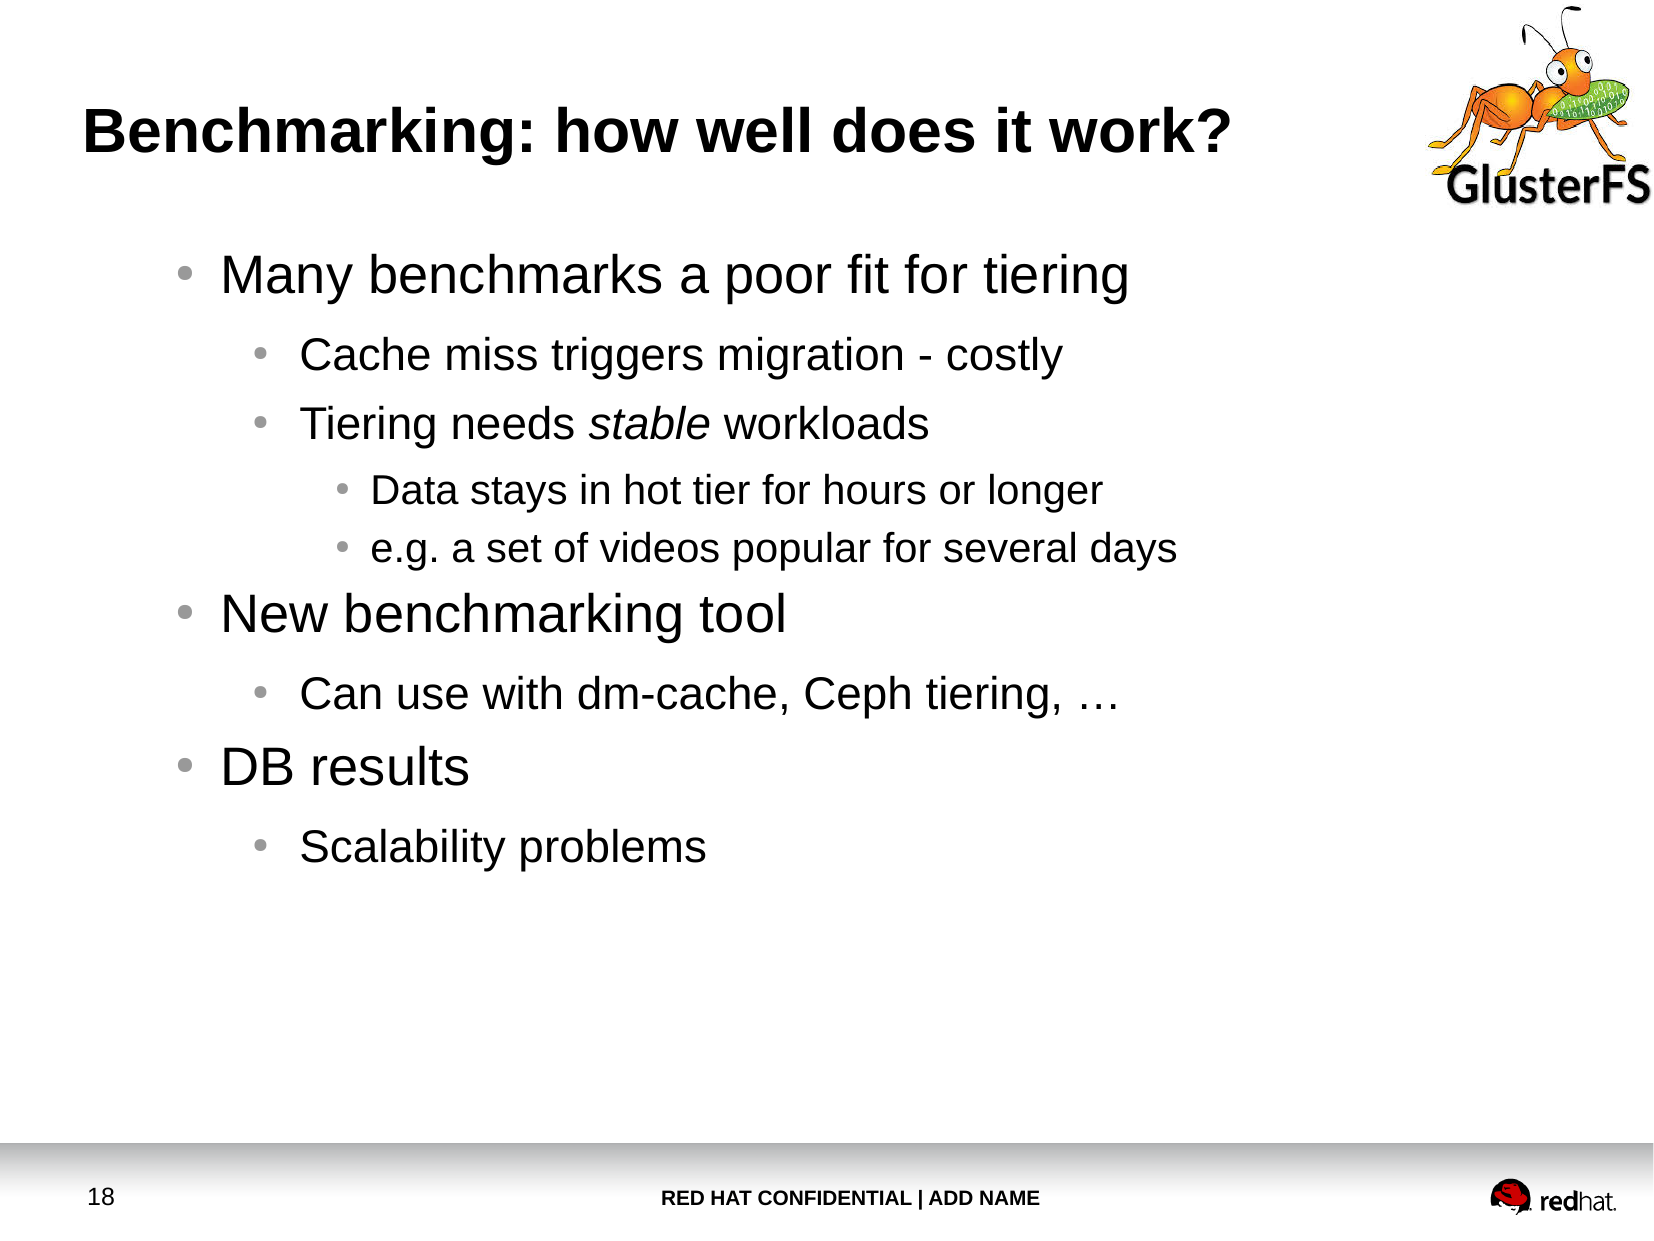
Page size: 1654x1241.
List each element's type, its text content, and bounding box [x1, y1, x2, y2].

title Benchmarking: how well does it work? [82, 37, 1571, 226]
list Many benchmarks a poor fit for tiering Cache miss triggers migration - costly Tiering needs stable workloads Data stays in hot tier for hours or longer e.g. a set of videos popular for several days New benchmarking tool Can use with dm-cache, Ceph tiering, … DB results Scalability problems [86, 244, 1576, 1039]
picture [0, 1143, 1654, 1241]
picture [1425, 4, 1653, 208]
